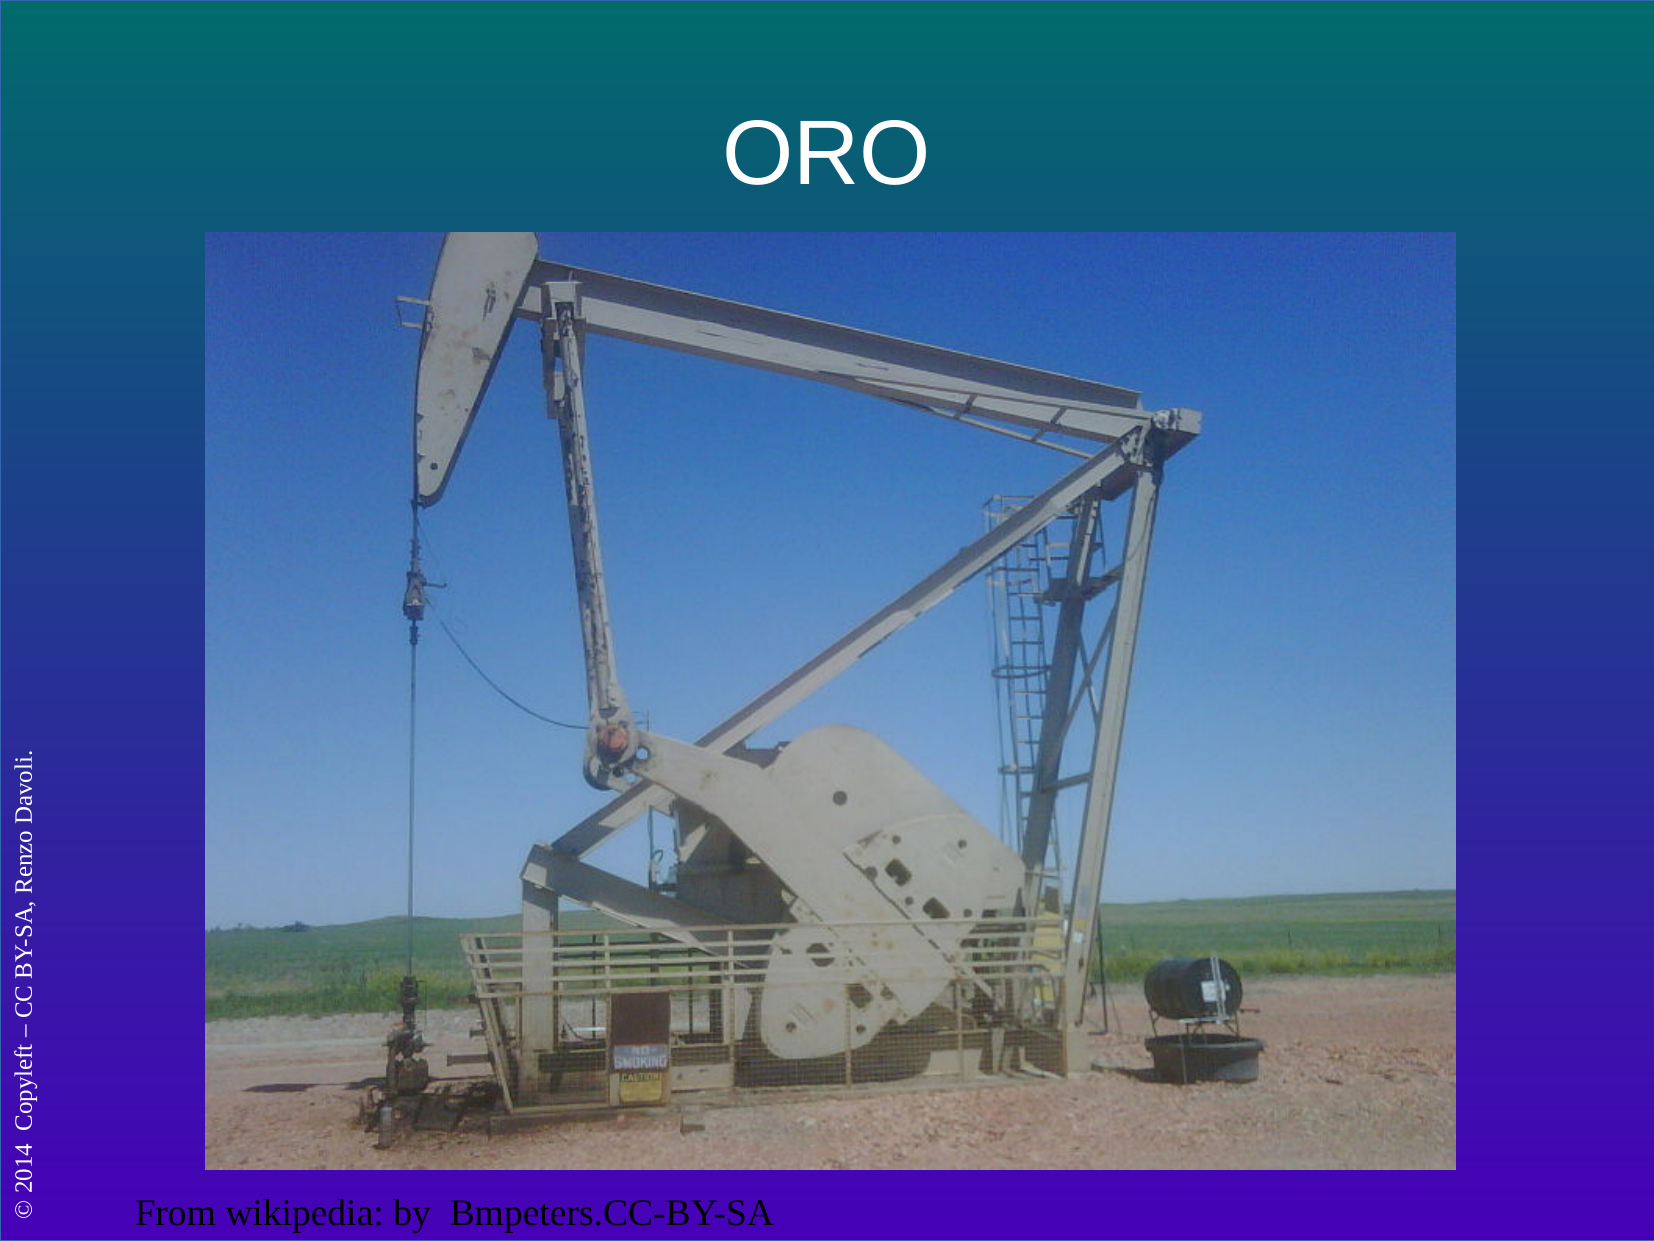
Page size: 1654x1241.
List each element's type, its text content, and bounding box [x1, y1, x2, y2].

title ORO [82, 49, 1571, 257]
text_box From wikipedia: by Bmpeters.CC-BY-SA [120, 1185, 790, 1241]
picture [205, 232, 1456, 1171]
